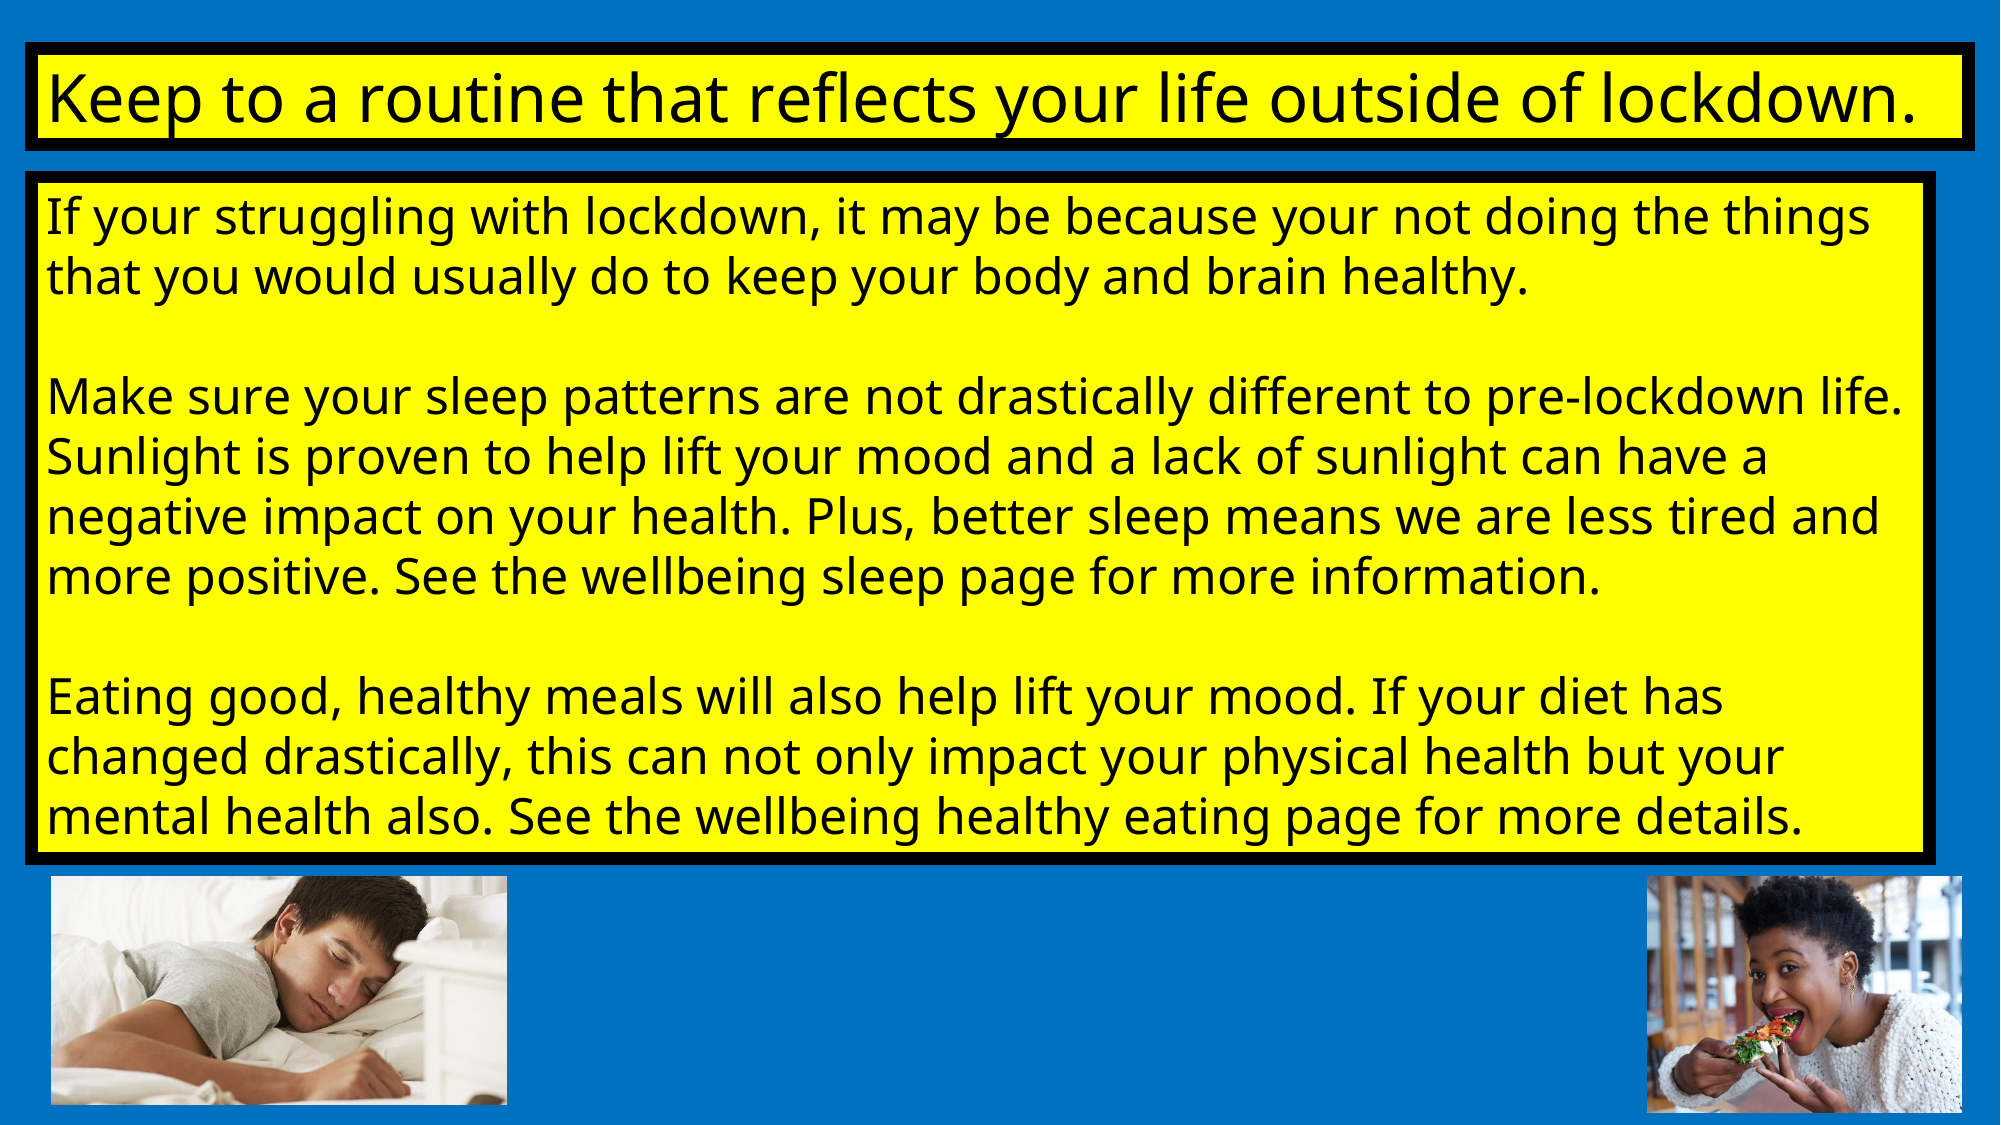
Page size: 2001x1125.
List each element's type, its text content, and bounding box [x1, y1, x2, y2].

text_box Keep to a routine that reflects your life outside of lockdown. [31, 48, 1969, 145]
picture [51, 876, 507, 1105]
text_box If your struggling with lockdown, it may be because your not doing the things that you would usually do to keep your body and brain healthy. Make sure your sleep patterns are not drastically different to pre-lockdown life. Sunlight is proven to help lift your mood and a lack of sunlight can have a negative impact on your health. Plus, better sleep means we are less tired and more positive. See the wellbeing sleep page for more information. Eating good, healthy meals will also help lift your mood. If your diet has changed drastically, this can not only impact your physical health but your mental health also. See the wellbeing healthy eating page for more details. [31, 176, 1930, 859]
picture [1647, 876, 1962, 1113]
